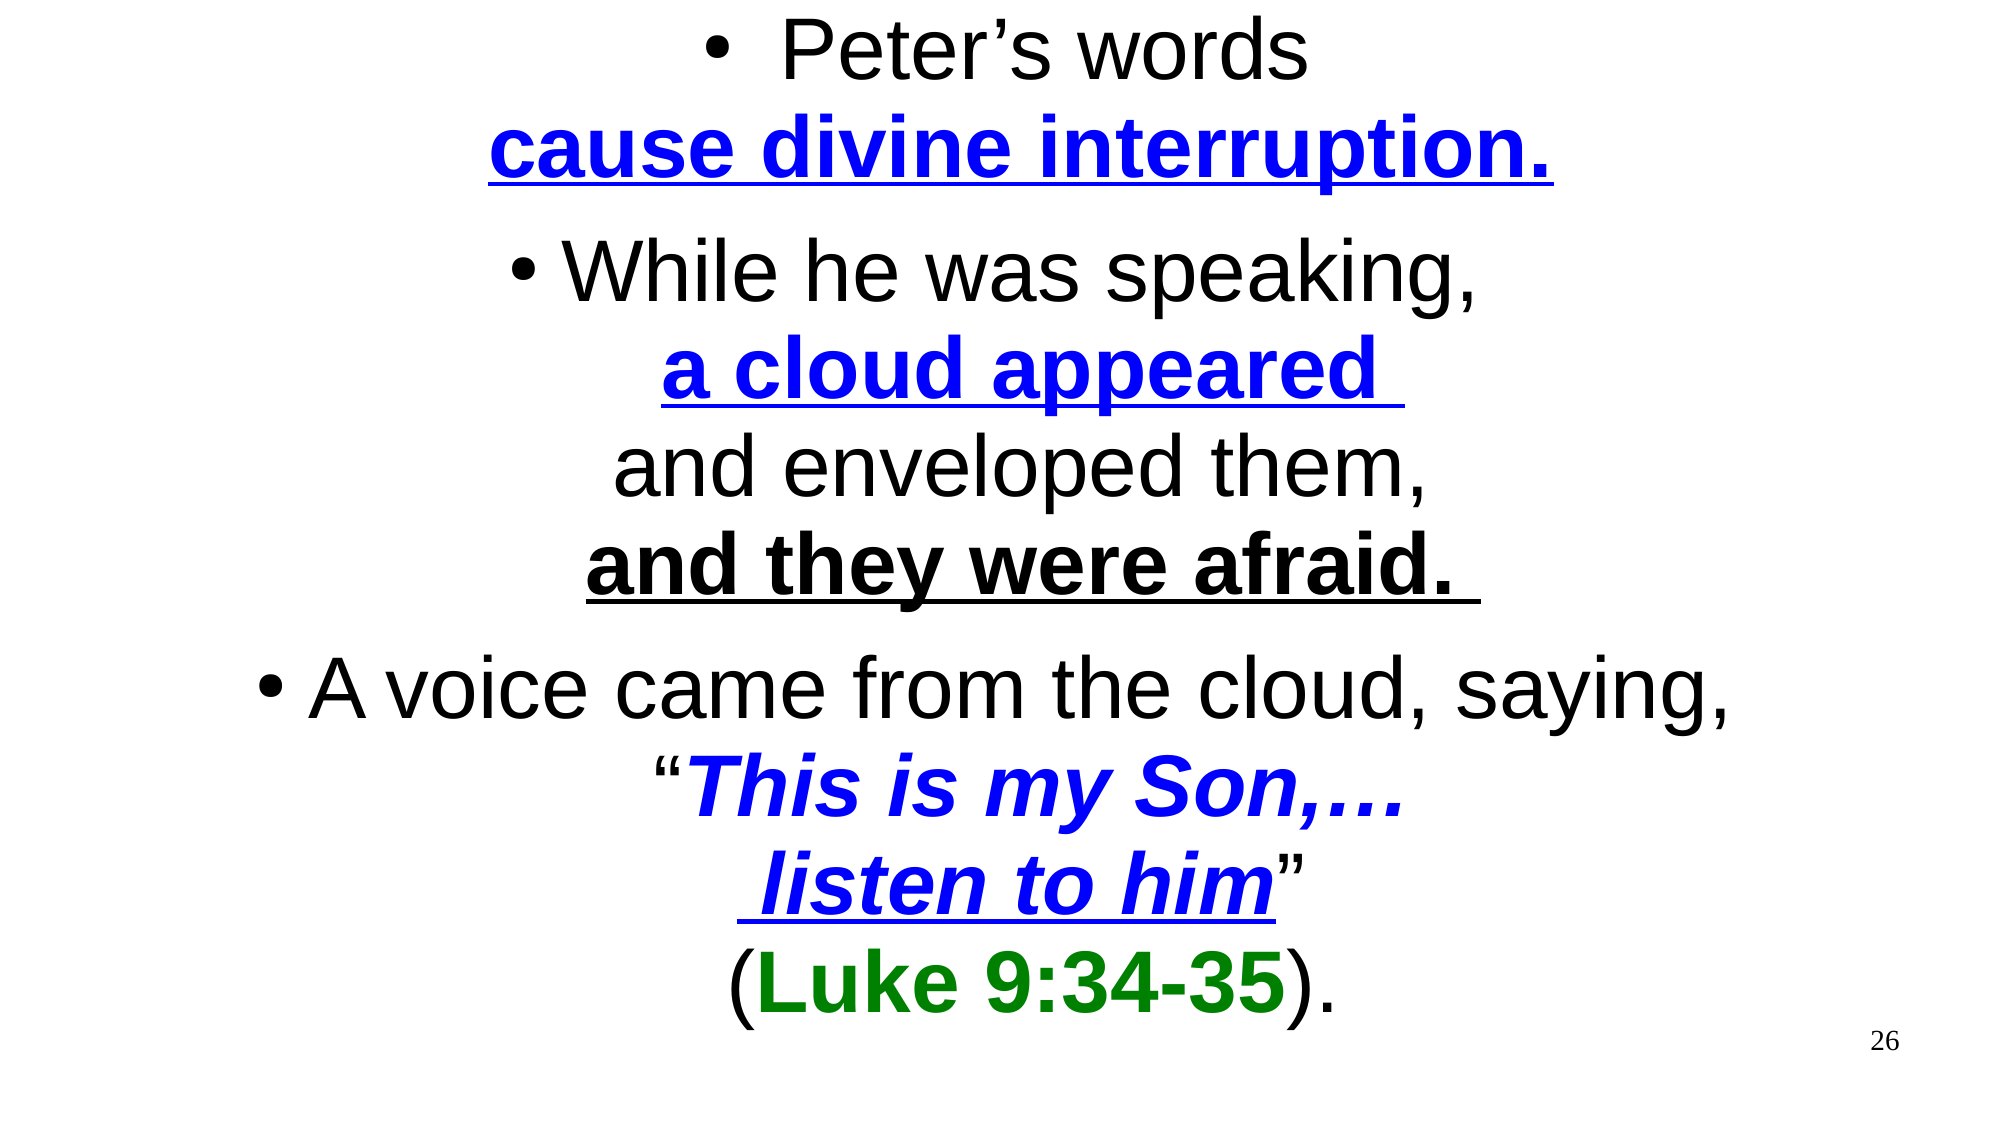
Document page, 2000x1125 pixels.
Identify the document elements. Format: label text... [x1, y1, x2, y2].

list Peter’s words cause divine interruption. While he was speaking, a cloud appeared and enveloped them, and they were afraid. A voice came from the cloud, saying, “This is my Son,… listen to him” (Luke 9:34-35). [0, 0, 1996, 1123]
